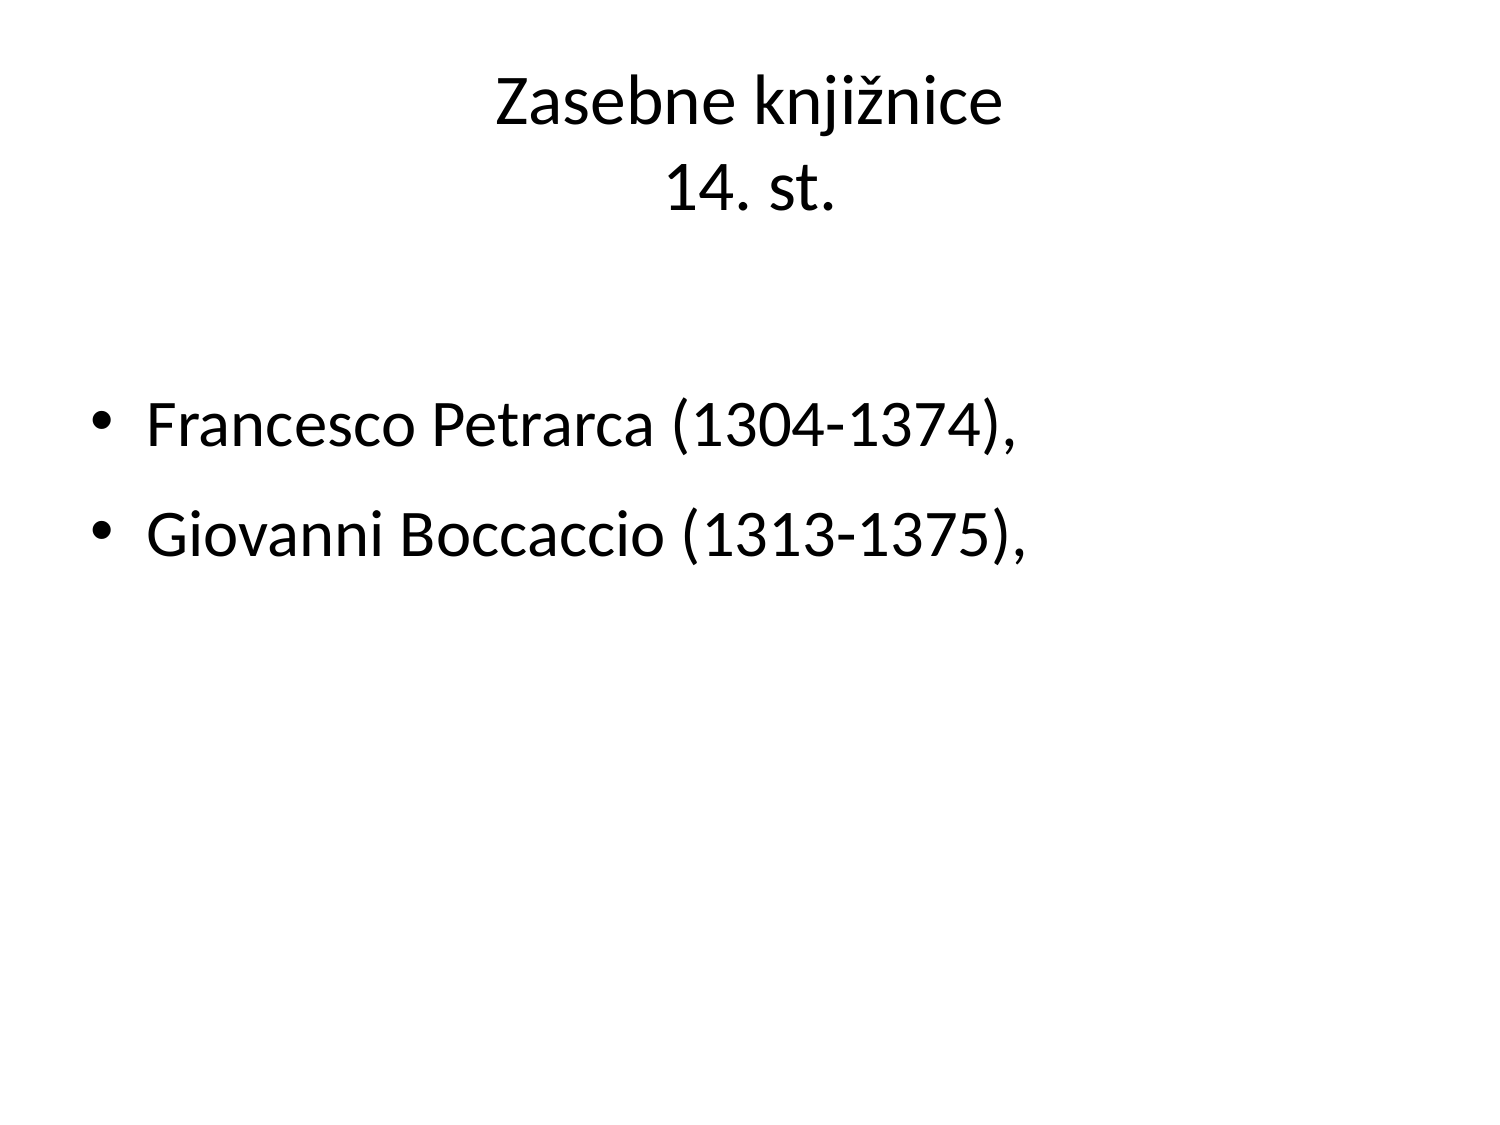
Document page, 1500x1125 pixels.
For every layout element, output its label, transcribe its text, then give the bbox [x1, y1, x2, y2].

title Zasebne knjižnice 14. st. [75, 45, 1425, 233]
list Francesco Petrarca (1304-1374), Giovanni Boccaccio (1313-1375), [75, 262, 1425, 1005]
